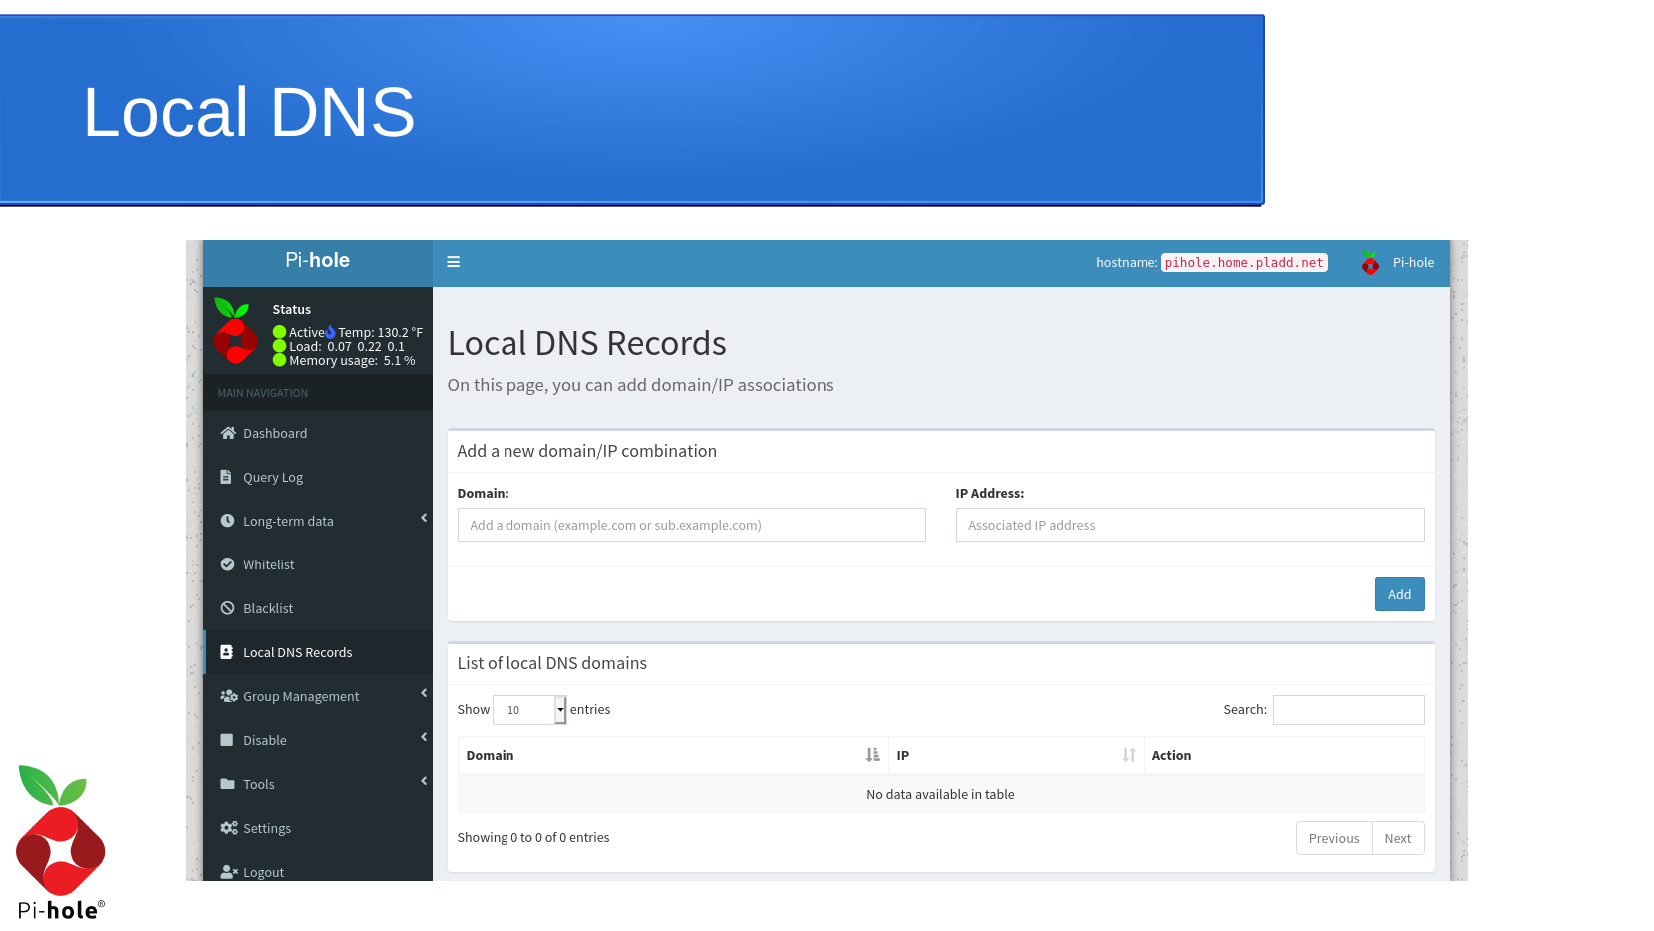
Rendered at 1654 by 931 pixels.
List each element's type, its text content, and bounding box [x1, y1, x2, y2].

title Local DNS [82, 35, 1235, 189]
picture [186, 240, 1468, 881]
picture [15, 765, 106, 919]
